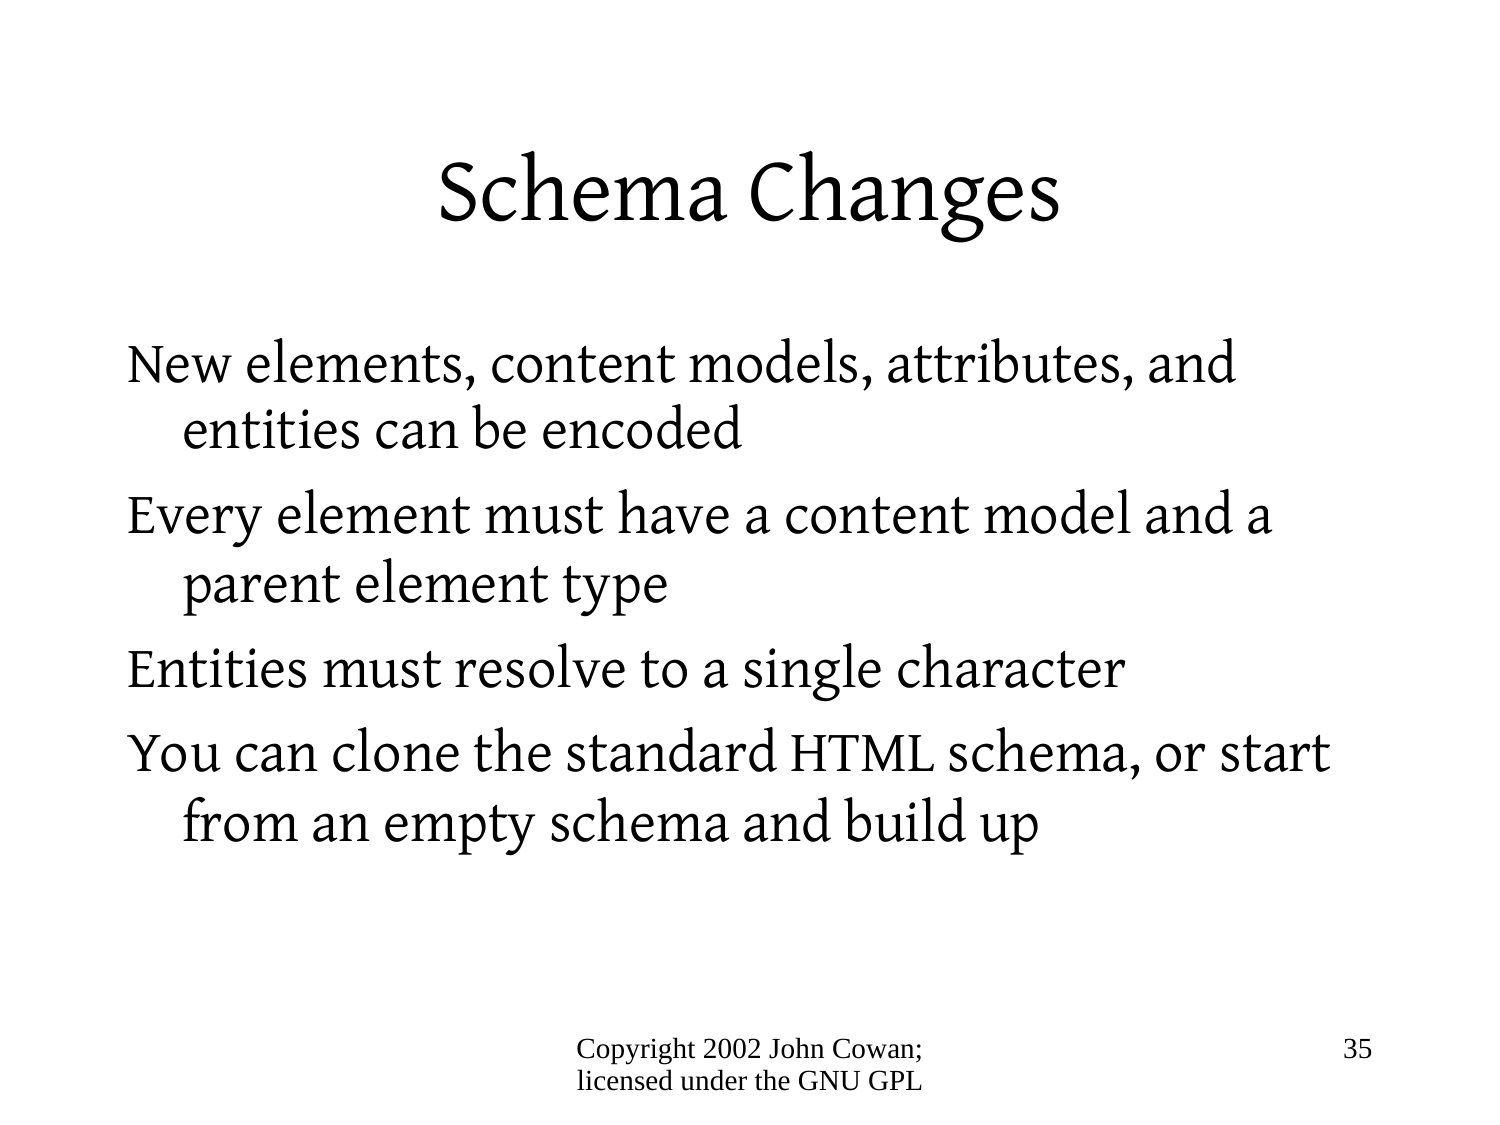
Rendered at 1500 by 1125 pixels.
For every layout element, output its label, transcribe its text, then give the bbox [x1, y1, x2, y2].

list New elements, content models, attributes, and entities can be encoded Every element must have a content model and a parent element type Entities must resolve to a single character You can clone the standard HTML schema, or start from an empty schema and build up [112, 324, 1388, 1023]
text_box Copyright 2002 John Cowan; licensed under the GNU GPL [512, 1025, 988, 1107]
text_box 35 [1074, 1025, 1388, 1074]
title Schema Changes [112, 99, 1388, 288]
